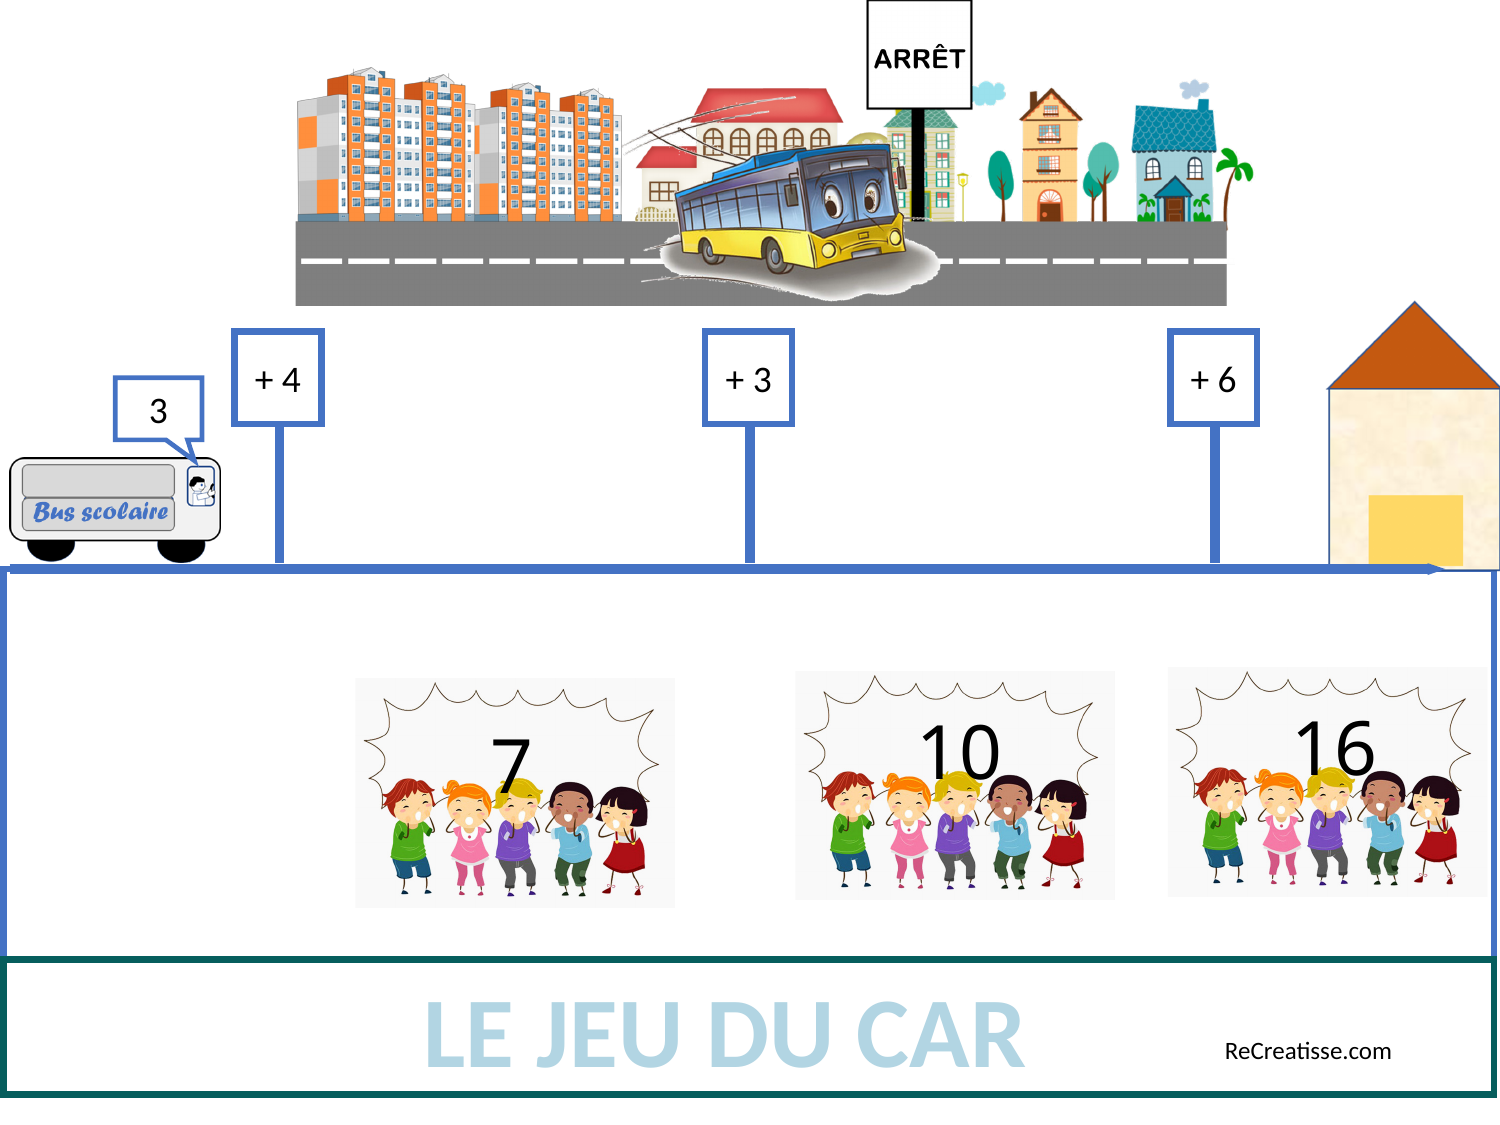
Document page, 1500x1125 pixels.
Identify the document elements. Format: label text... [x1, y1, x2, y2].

text_box 7 [476, 711, 549, 816]
picture [295, 0, 1261, 306]
text_box LE JEU DU CAR [3, 960, 1494, 1095]
picture [1167, 667, 1488, 897]
text_box + 6 [1170, 332, 1257, 424]
text_box 10 [902, 697, 1018, 802]
text_box 3 [115, 377, 202, 461]
text_box + 4 [235, 332, 321, 424]
picture [795, 671, 1115, 900]
text_box [3, 569, 1494, 959]
picture [9, 457, 221, 563]
picture [355, 678, 676, 908]
picture [1325, 300, 1500, 580]
text_box ReCreatisse.com [1210, 1027, 1408, 1073]
text_box + 3 [705, 332, 792, 424]
text_box 16 [1277, 693, 1393, 798]
